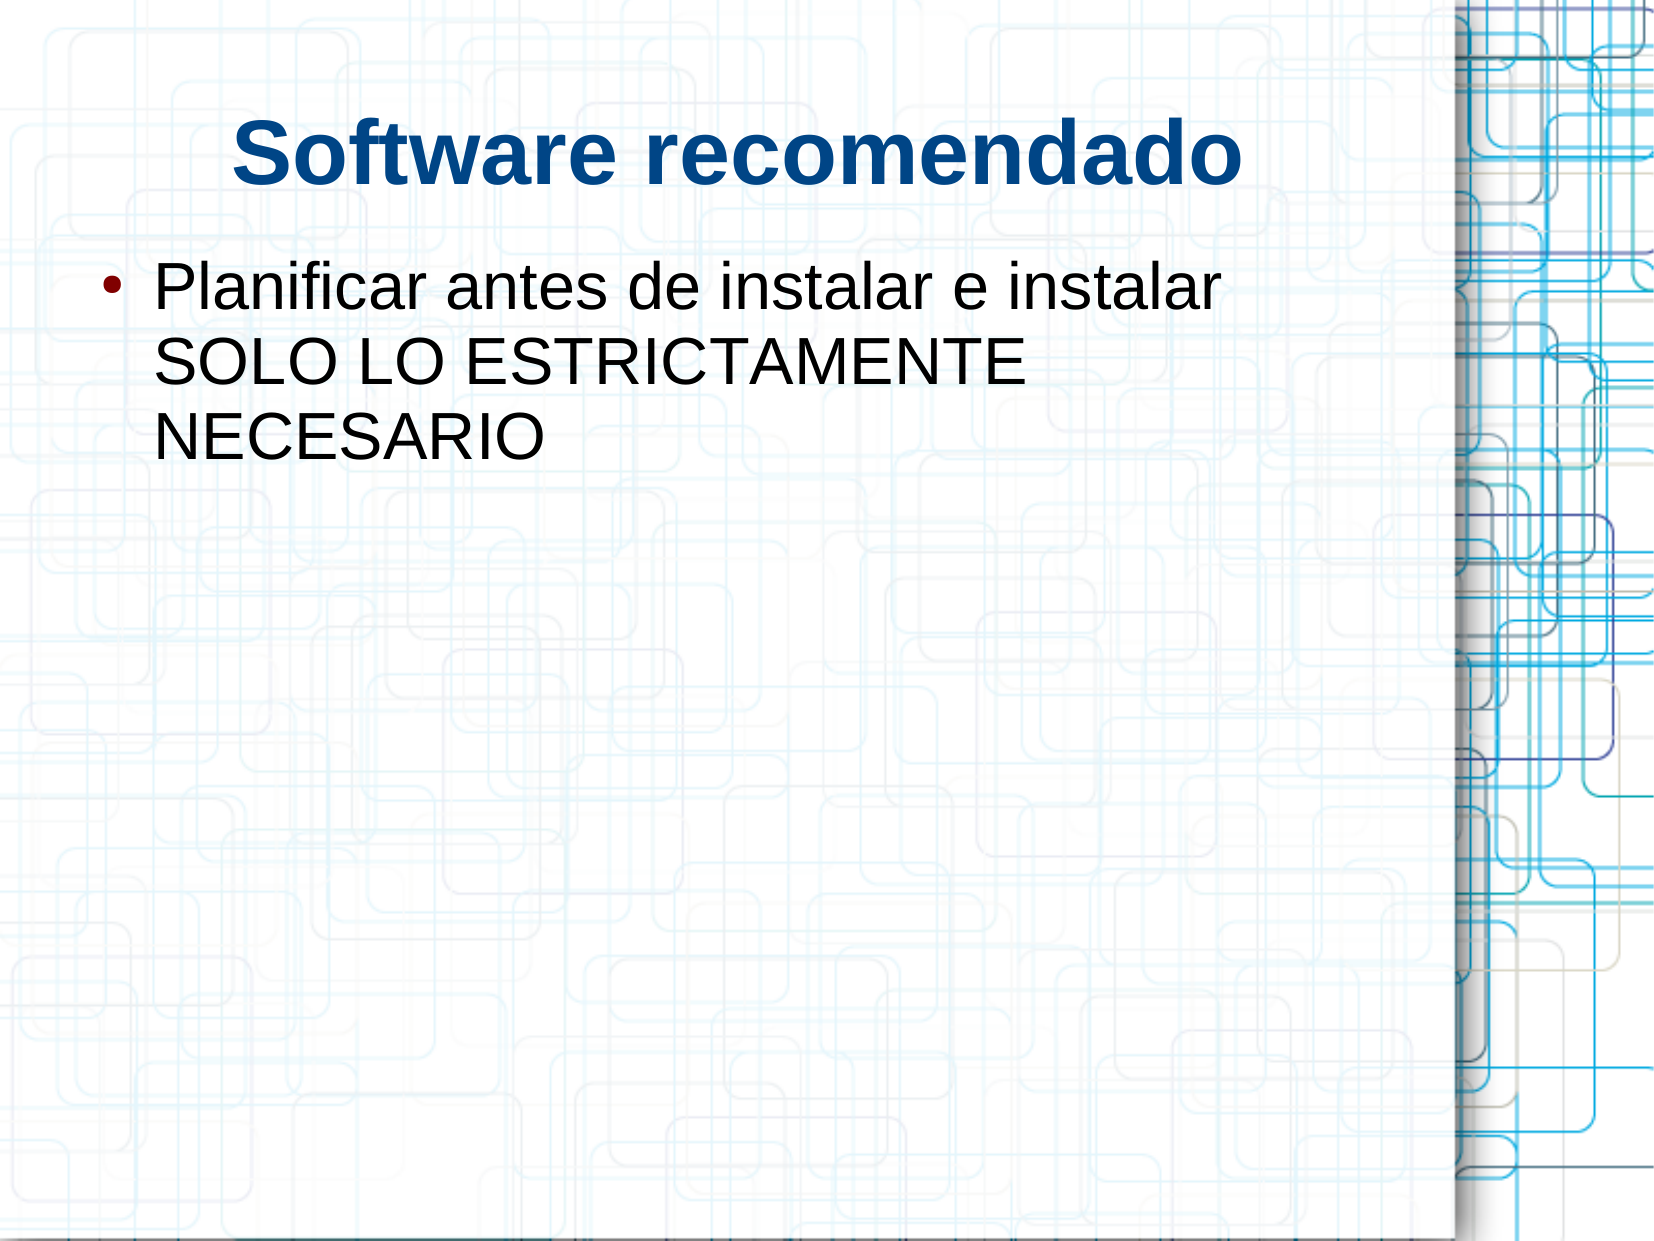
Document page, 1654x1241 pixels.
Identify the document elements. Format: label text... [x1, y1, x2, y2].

picture [0, 0, 1654, 1241]
title Software recomendado [59, 56, 1418, 250]
list Planificar antes de instalar e instalar SOLO LO ESTRICTAMENTE NECESARIO [82, 249, 1418, 1054]
